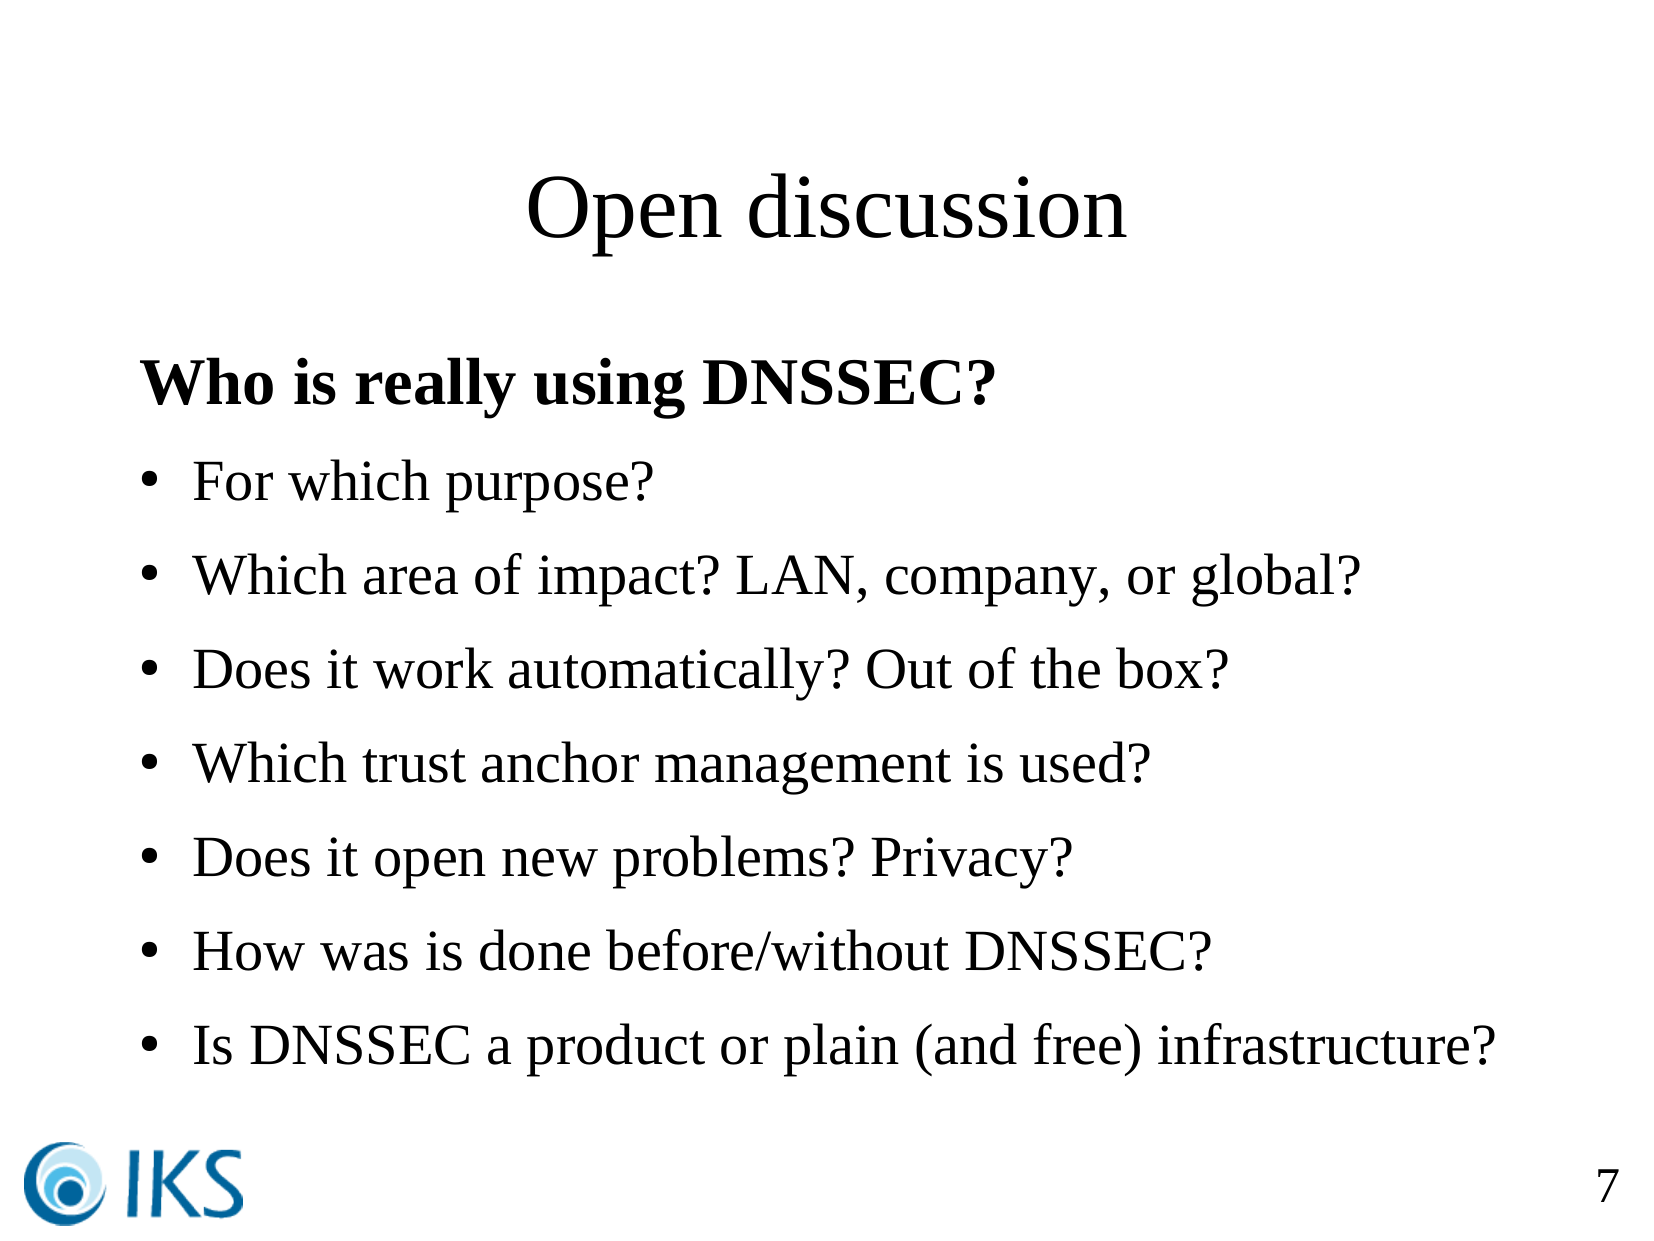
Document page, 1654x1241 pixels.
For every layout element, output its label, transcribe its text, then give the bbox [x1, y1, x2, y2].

picture [24, 1142, 243, 1226]
title Open discussion [121, 102, 1534, 311]
list Who is really using DNSSEC? For which purpose? Which area of impact? LAN, company, or global? Does it work automatically? Out of the box? Which trust anchor management is used? Does it open new problems? Privacy? How was is done before/without DNSSEC? Is DNSSEC a product or plain (and free) infrastructure? [121, 344, 1534, 1127]
